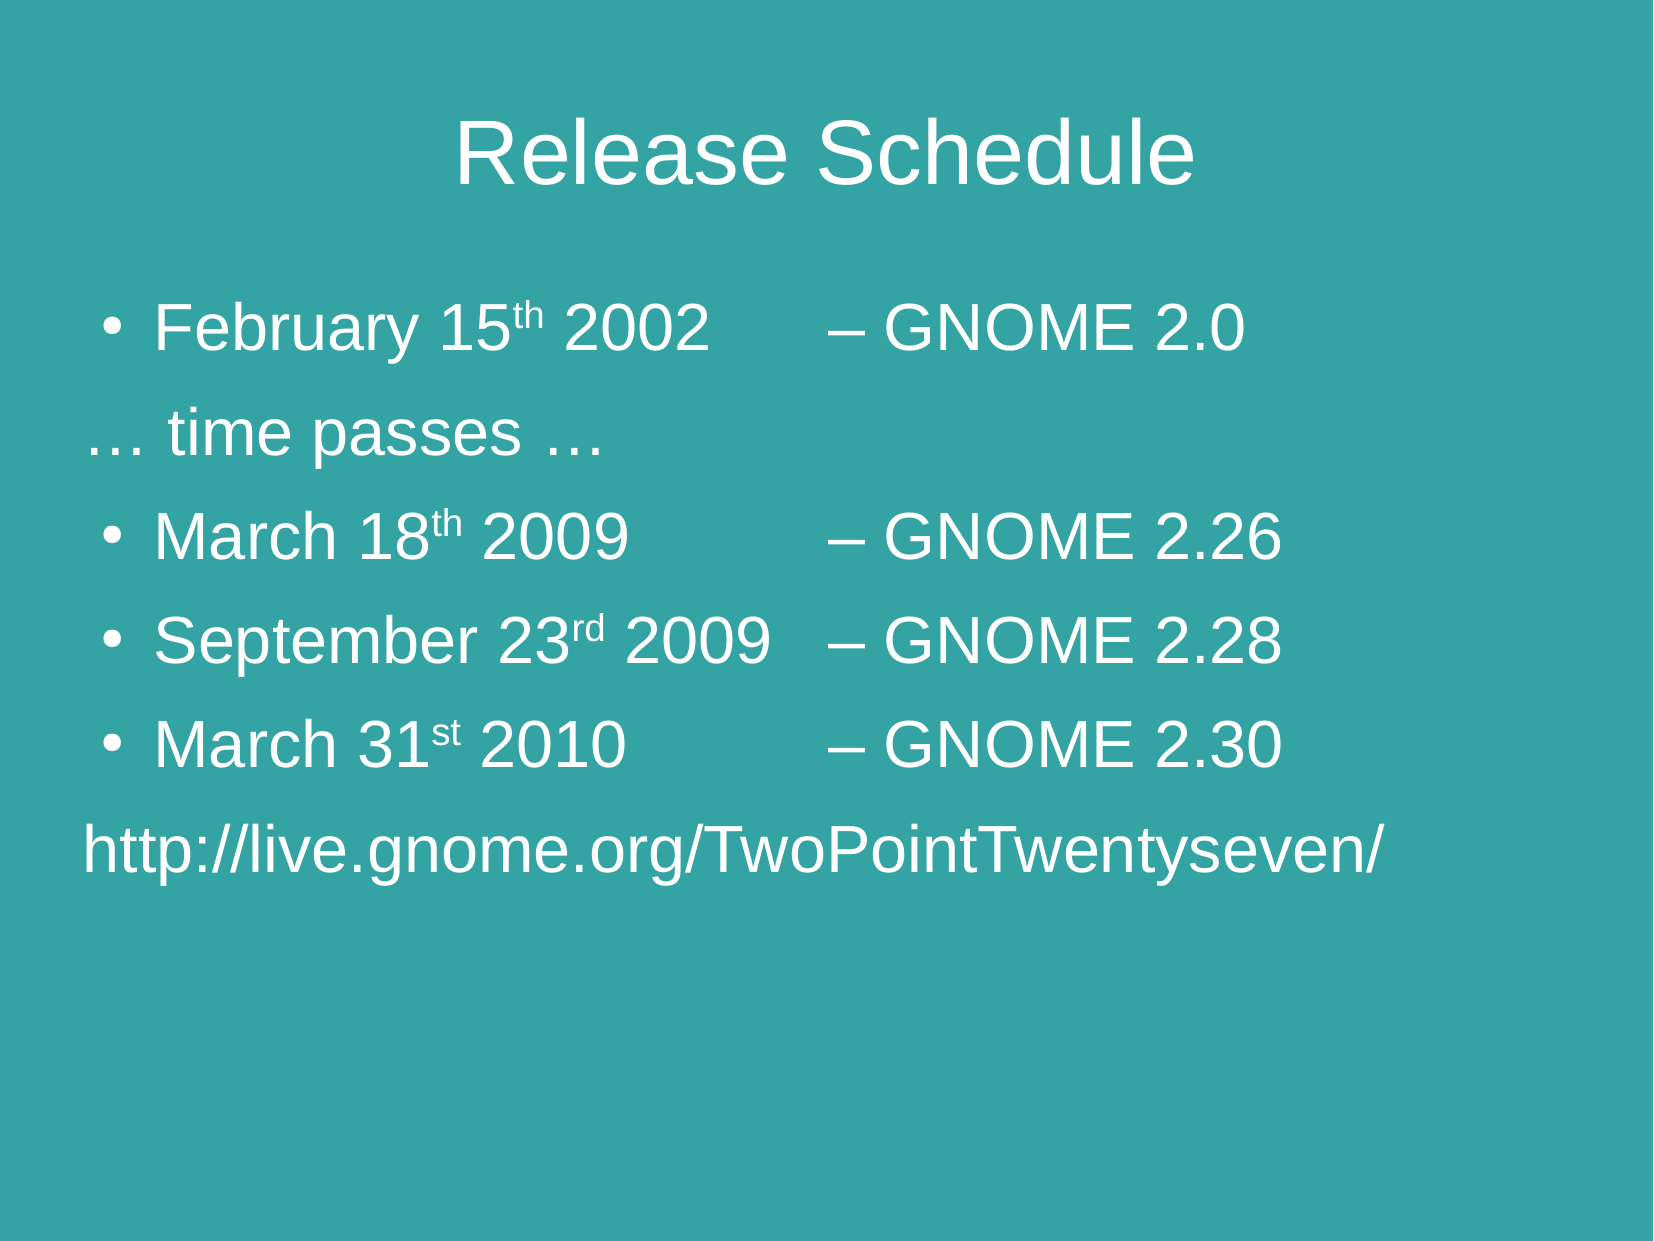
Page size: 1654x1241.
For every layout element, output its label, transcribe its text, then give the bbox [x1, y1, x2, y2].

list February 15th 2002 – GNOME 2.0 … time passes … March 18th 2009 – GNOME 2.26 September 23rd 2009 – GNOME 2.28 March 31st 2010 – GNOME 2.30 http://live.gnome.org/TwoPointTwentyseven/ [82, 290, 1571, 1109]
title Release Schedule [82, 56, 1571, 250]
